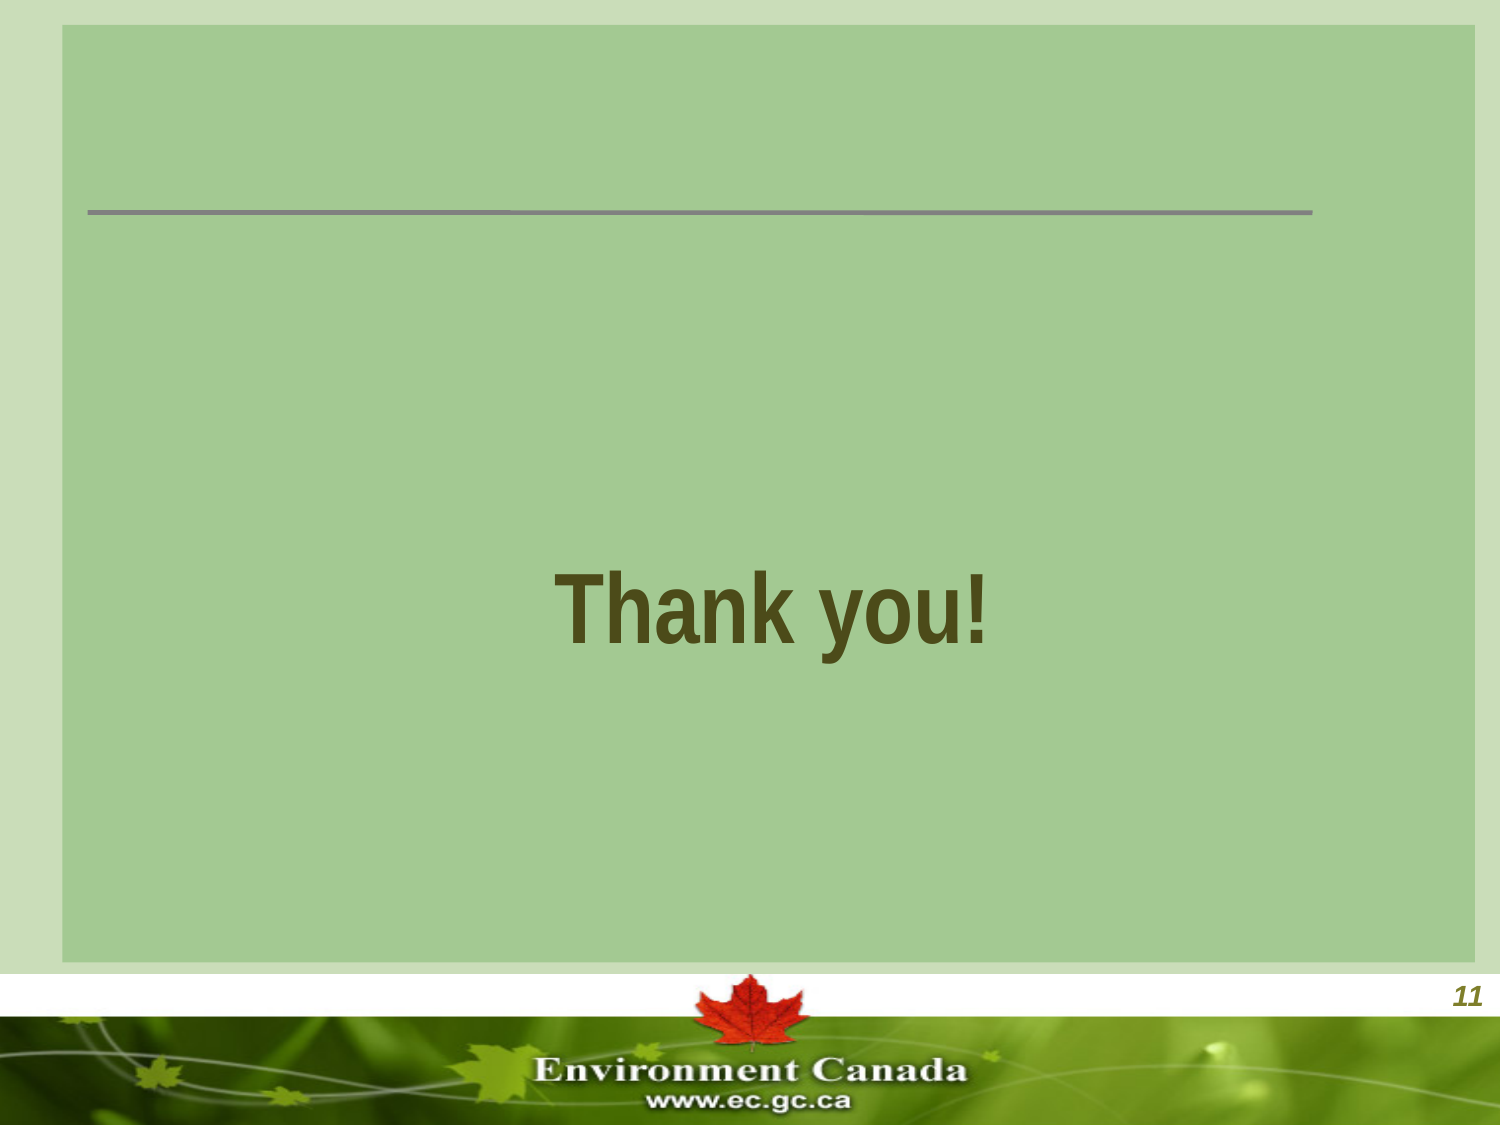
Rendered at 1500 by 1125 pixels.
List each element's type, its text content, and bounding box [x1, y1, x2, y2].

picture [0, 974, 1500, 1125]
picture [1471, 990, 1475, 1003]
list Thank you! [75, 262, 1471, 1006]
